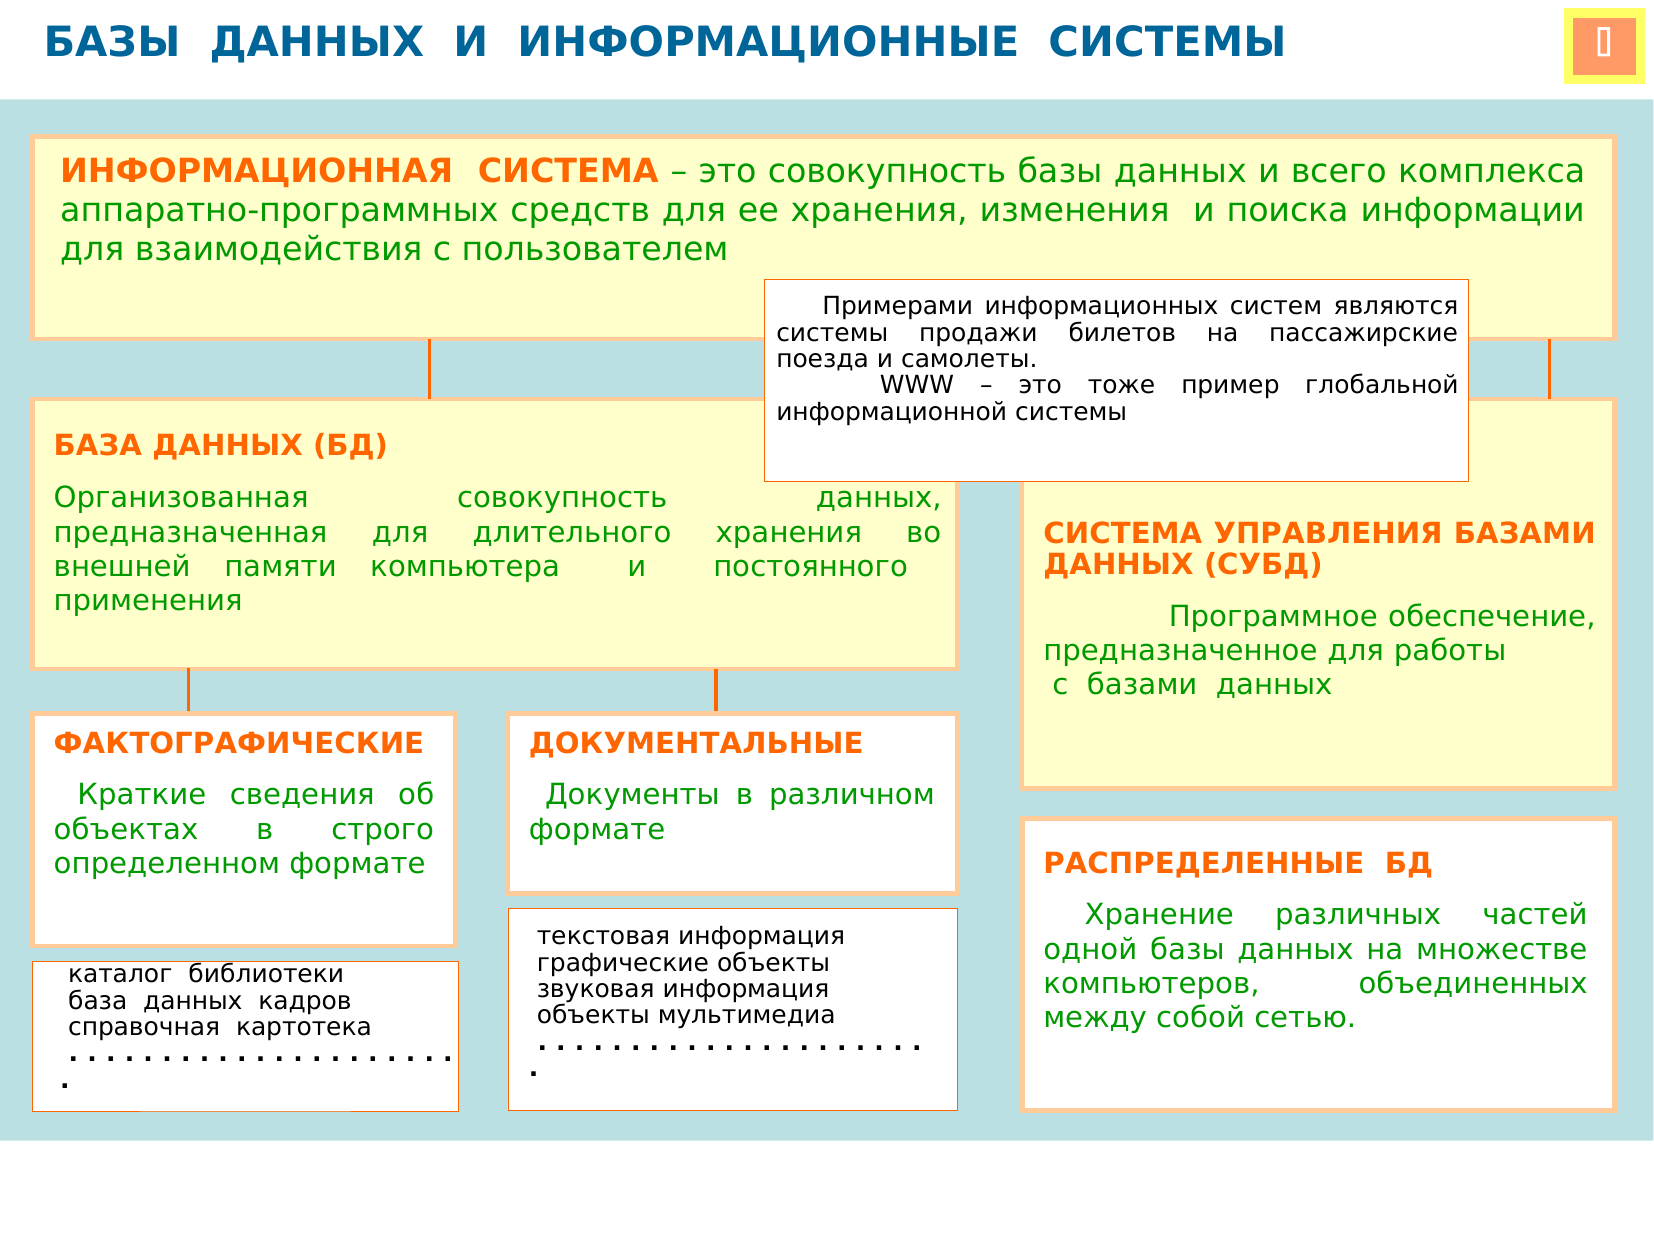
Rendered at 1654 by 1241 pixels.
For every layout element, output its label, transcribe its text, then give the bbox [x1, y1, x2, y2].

text_box ДОКУМЕНТАЛЬНЫЕ Документы в различном формате [514, 721, 950, 855]
text_box БАЗЫ ДАННЫХ И ИНФОРМАЦИОННЫЕ СИСТЕМЫ [28, 9, 1550, 74]
text_box РАСПРЕДЕЛЕННЫЕ БД Хранение различных частей одной базы данных на множестве компьютеров, объединенных между собой сетью. [1028, 841, 1603, 1043]
text_box каталог библиотеки база данных кадров справочная картотека . . . . . . . . . . . . . . . . . . . . . . [45, 954, 469, 1102]
text_box текстовая информация графические объекты звуковая информация объекты мультимедиа . . . . . . . . . . . . . . . . . . . . . . [514, 916, 938, 1090]
text_box Примерами информационных систем являются системы продажи билетов на пассажирские поезда и самолеты. WWW – это тоже пример глобальной информационной системы [761, 285, 1475, 434]
text_box СИСТЕМА УПРАВЛЕНИЯ БАЗАМИ ДАННЫХ (СУБД) Программное обеспечение, предназначенное для работы с базами данных [1028, 511, 1611, 710]
text_box ФАКТОГРАФИЧЕСКИЕ Краткие сведения об объектах в строго определенном формате [39, 721, 450, 889]
text_box [0, 99, 1654, 1141]
text_box  [1568, 13, 1641, 80]
text_box БАЗА ДАННЫХ (БД) Организованная совокупность данных, предназначенная для длительного хранения во внешней памяти компьютера и постоянного применения [39, 420, 957, 626]
text_box ИНФОРМАЦИОННАЯ СИСТЕМА – это совокупность базы данных и всего комплекса аппаратно-программных средств для ее хранения, изменения и поиска информации для взаимодействия с пользователем [45, 144, 1602, 276]
